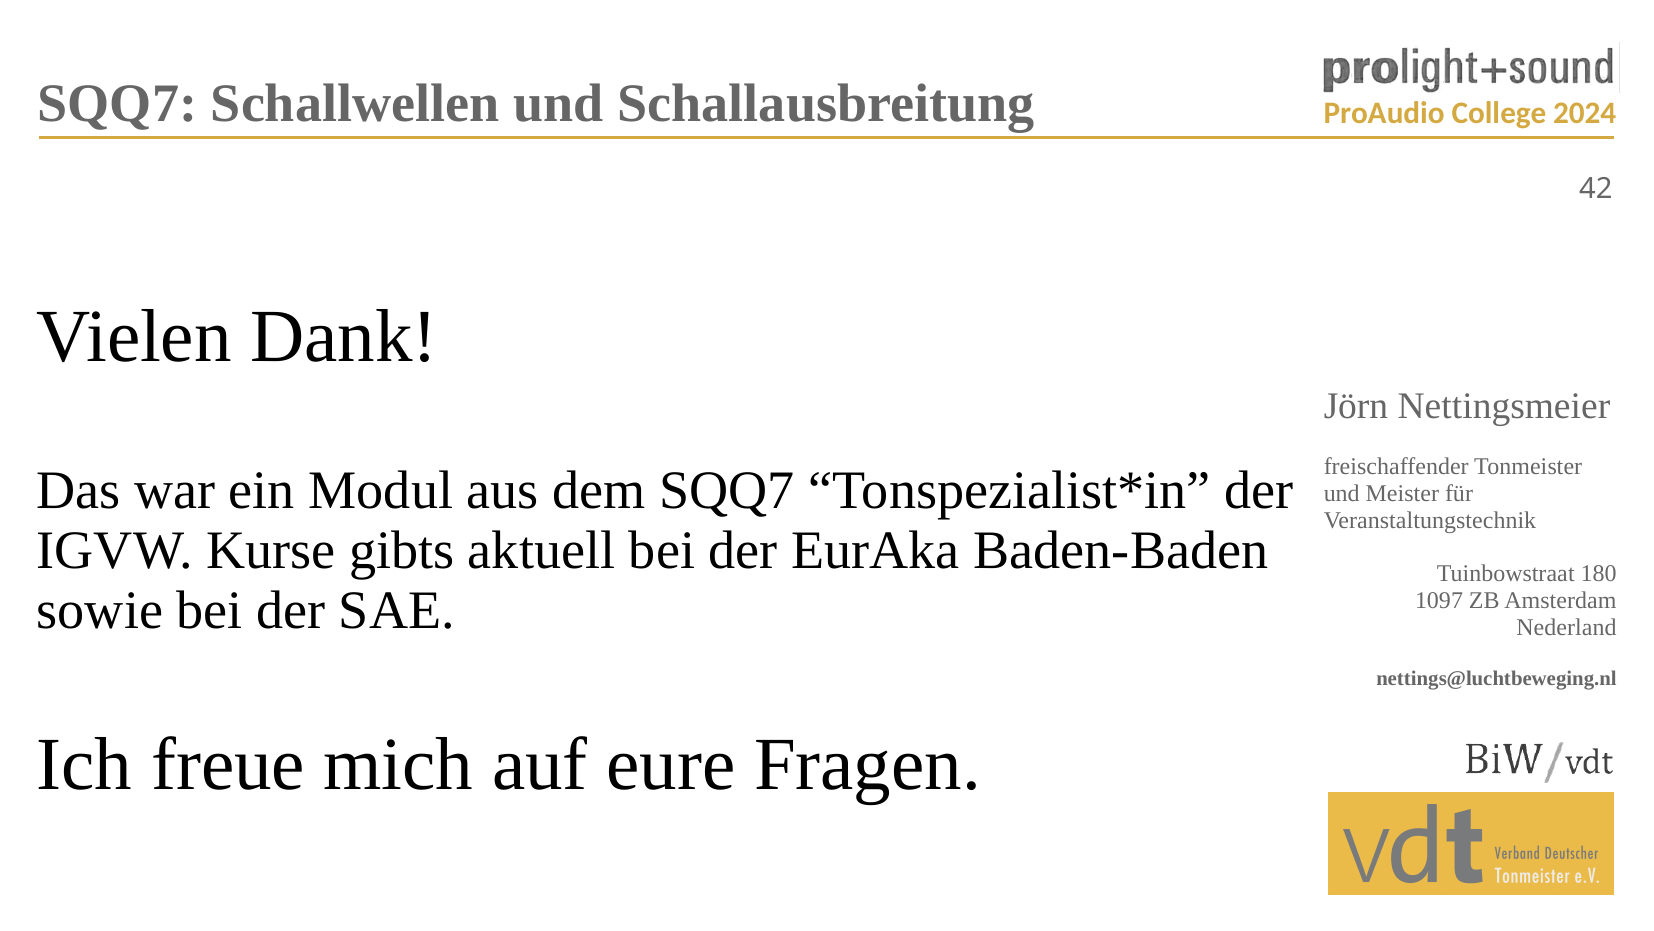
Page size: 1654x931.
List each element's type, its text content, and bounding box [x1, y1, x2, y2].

list Die zweite Quelle kann auch eine Reflexion sein. [1462, 738, 1619, 784]
picture [1318, 42, 1620, 93]
title SQQ7: Schallwellen und Schallausbreitung [37, 43, 1275, 164]
list Vielen Dank! Das war ein Modul aus dem SQQ7 “Tonspezialist*in” der IGVW. Kurse gibts aktuell bei der EurAka Baden-Baden sowie bei der SAE. Ich freue mich auf eure Fragen. [36, 187, 1312, 914]
